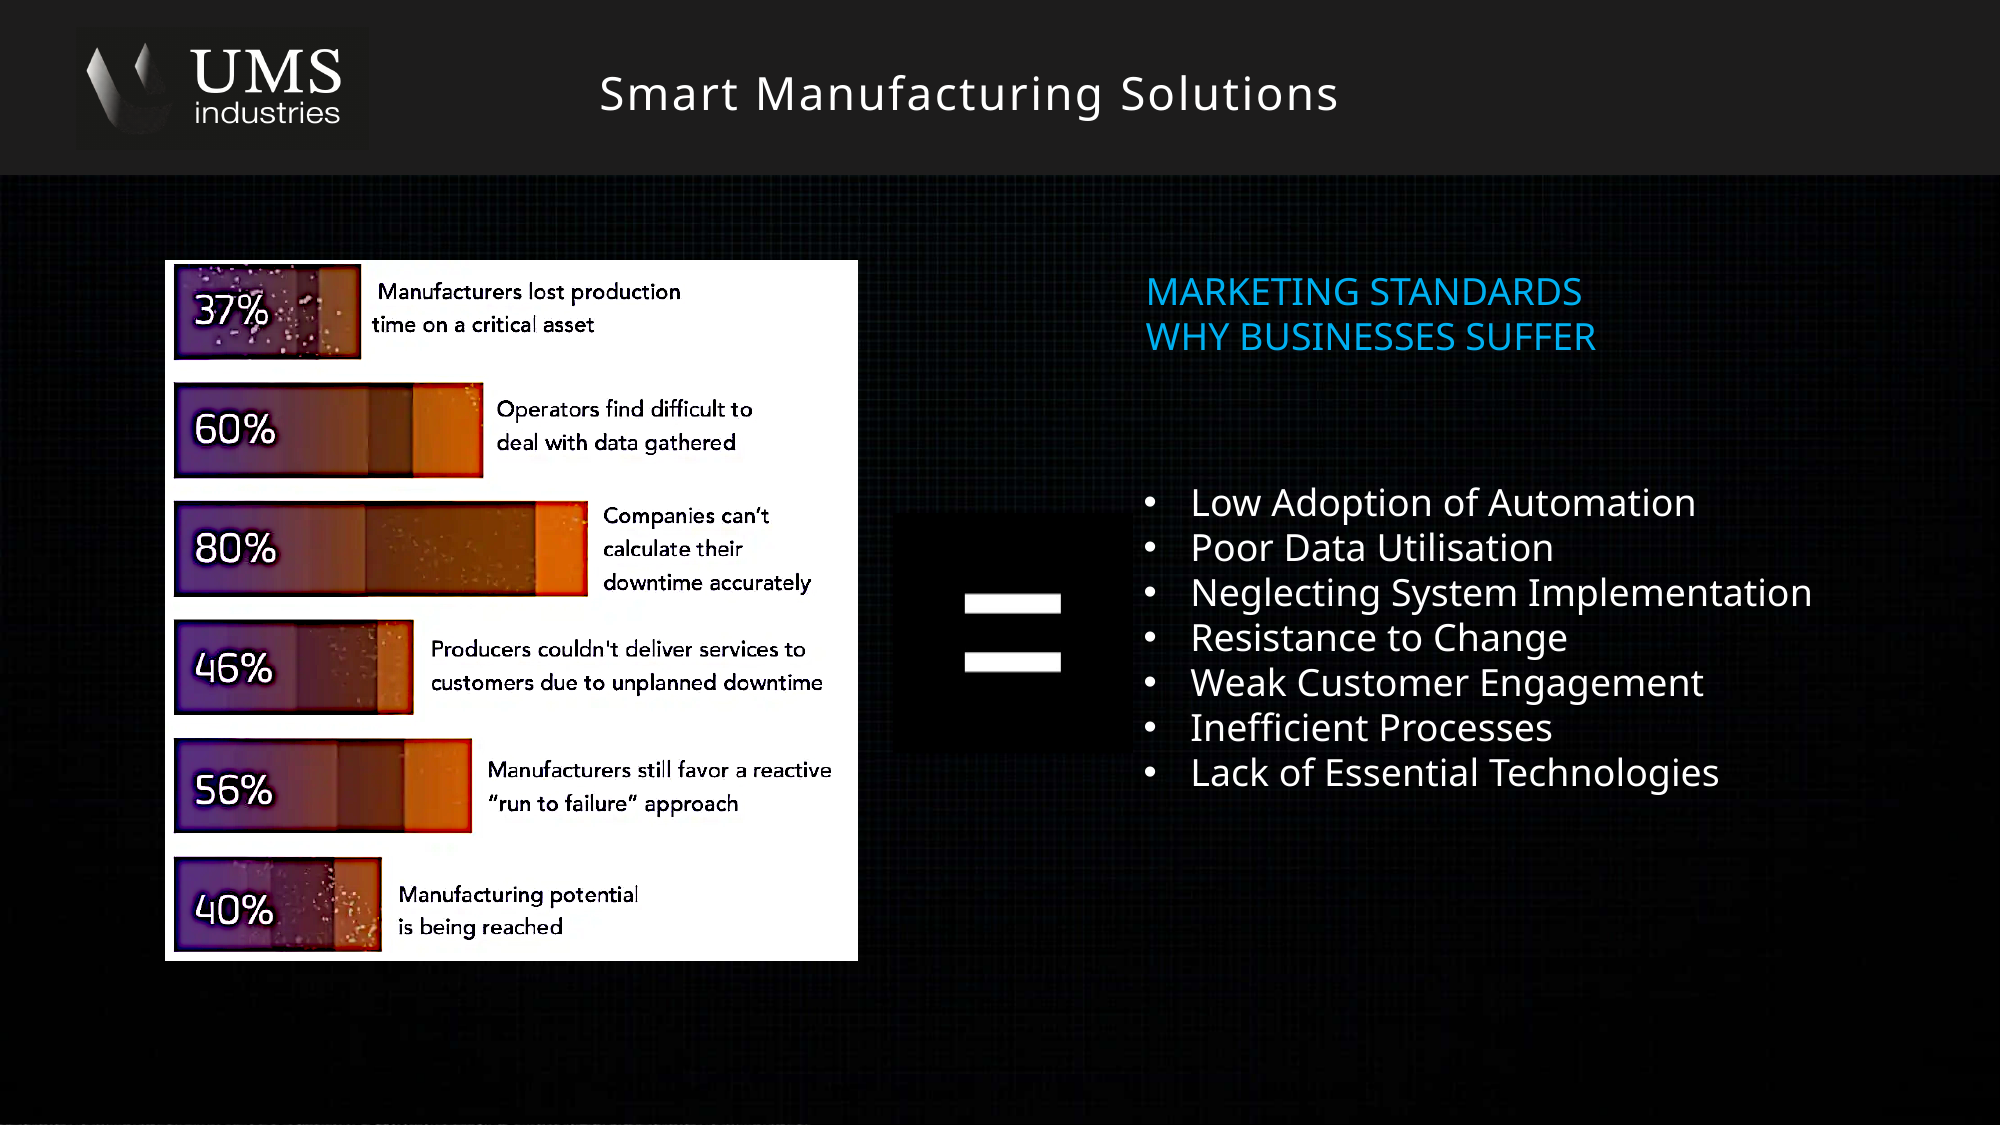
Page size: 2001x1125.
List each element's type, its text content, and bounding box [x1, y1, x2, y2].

text_box Smart Manufacturing Solutions [584, 57, 1924, 128]
picture [76, 27, 369, 150]
text_box MARKETING STANDARDS WHY BUSINESSES SUFFER [1130, 260, 1957, 367]
picture [0, 175, 1999, 1125]
text_box Low Adoption of Automation Poor Data Utilisation Neglecting System Implementation Resistance to Change Weak Customer Engagement Inefficient Processes Lack of Essential Technologies [1128, 471, 1798, 805]
text_box [0, 0, 2000, 1125]
